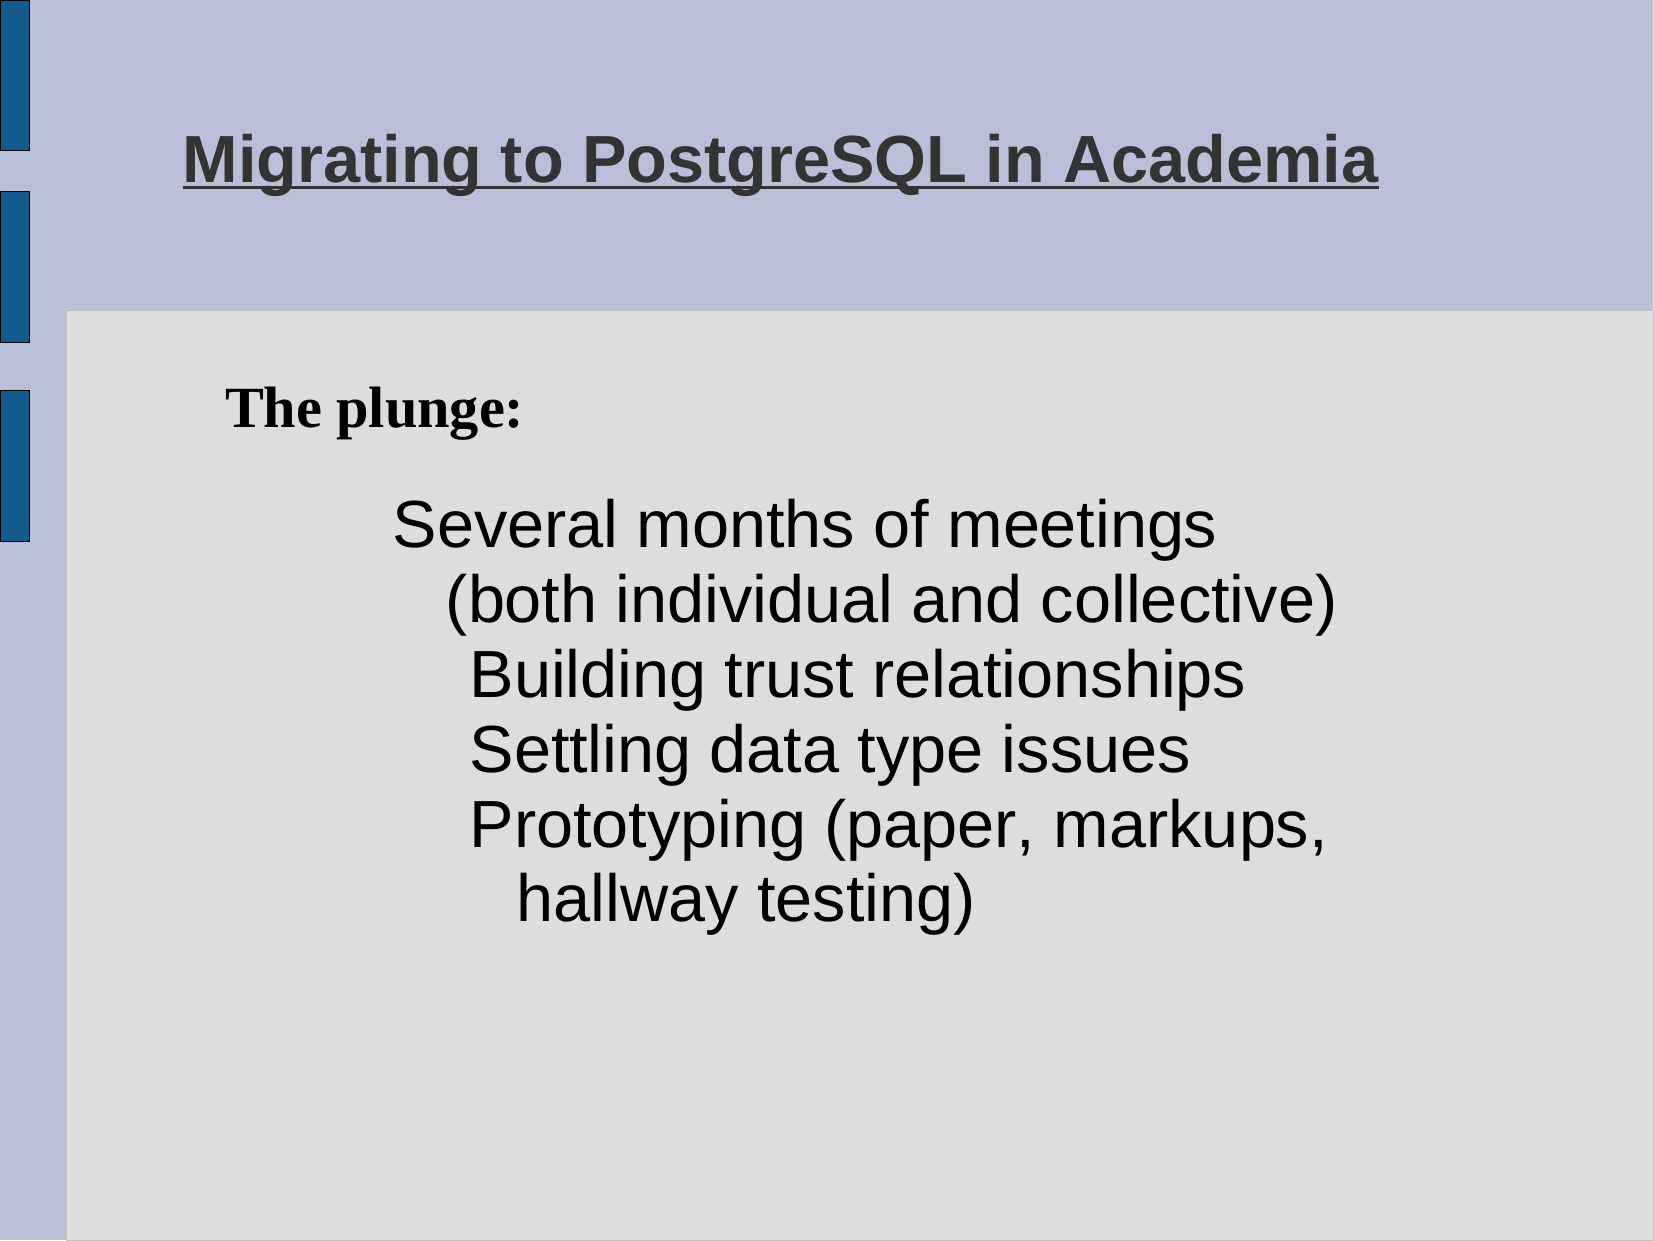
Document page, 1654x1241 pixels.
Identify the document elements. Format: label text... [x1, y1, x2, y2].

text_box The plunge: [225, 375, 1388, 441]
text_box Several months of meetings (both individual and collective) Building trust relationships Settling data type issues Prototyping (paper, markups, hallway testing) [375, 487, 1501, 937]
title Migrating to PostgreSQL in Academia [75, 55, 1488, 263]
